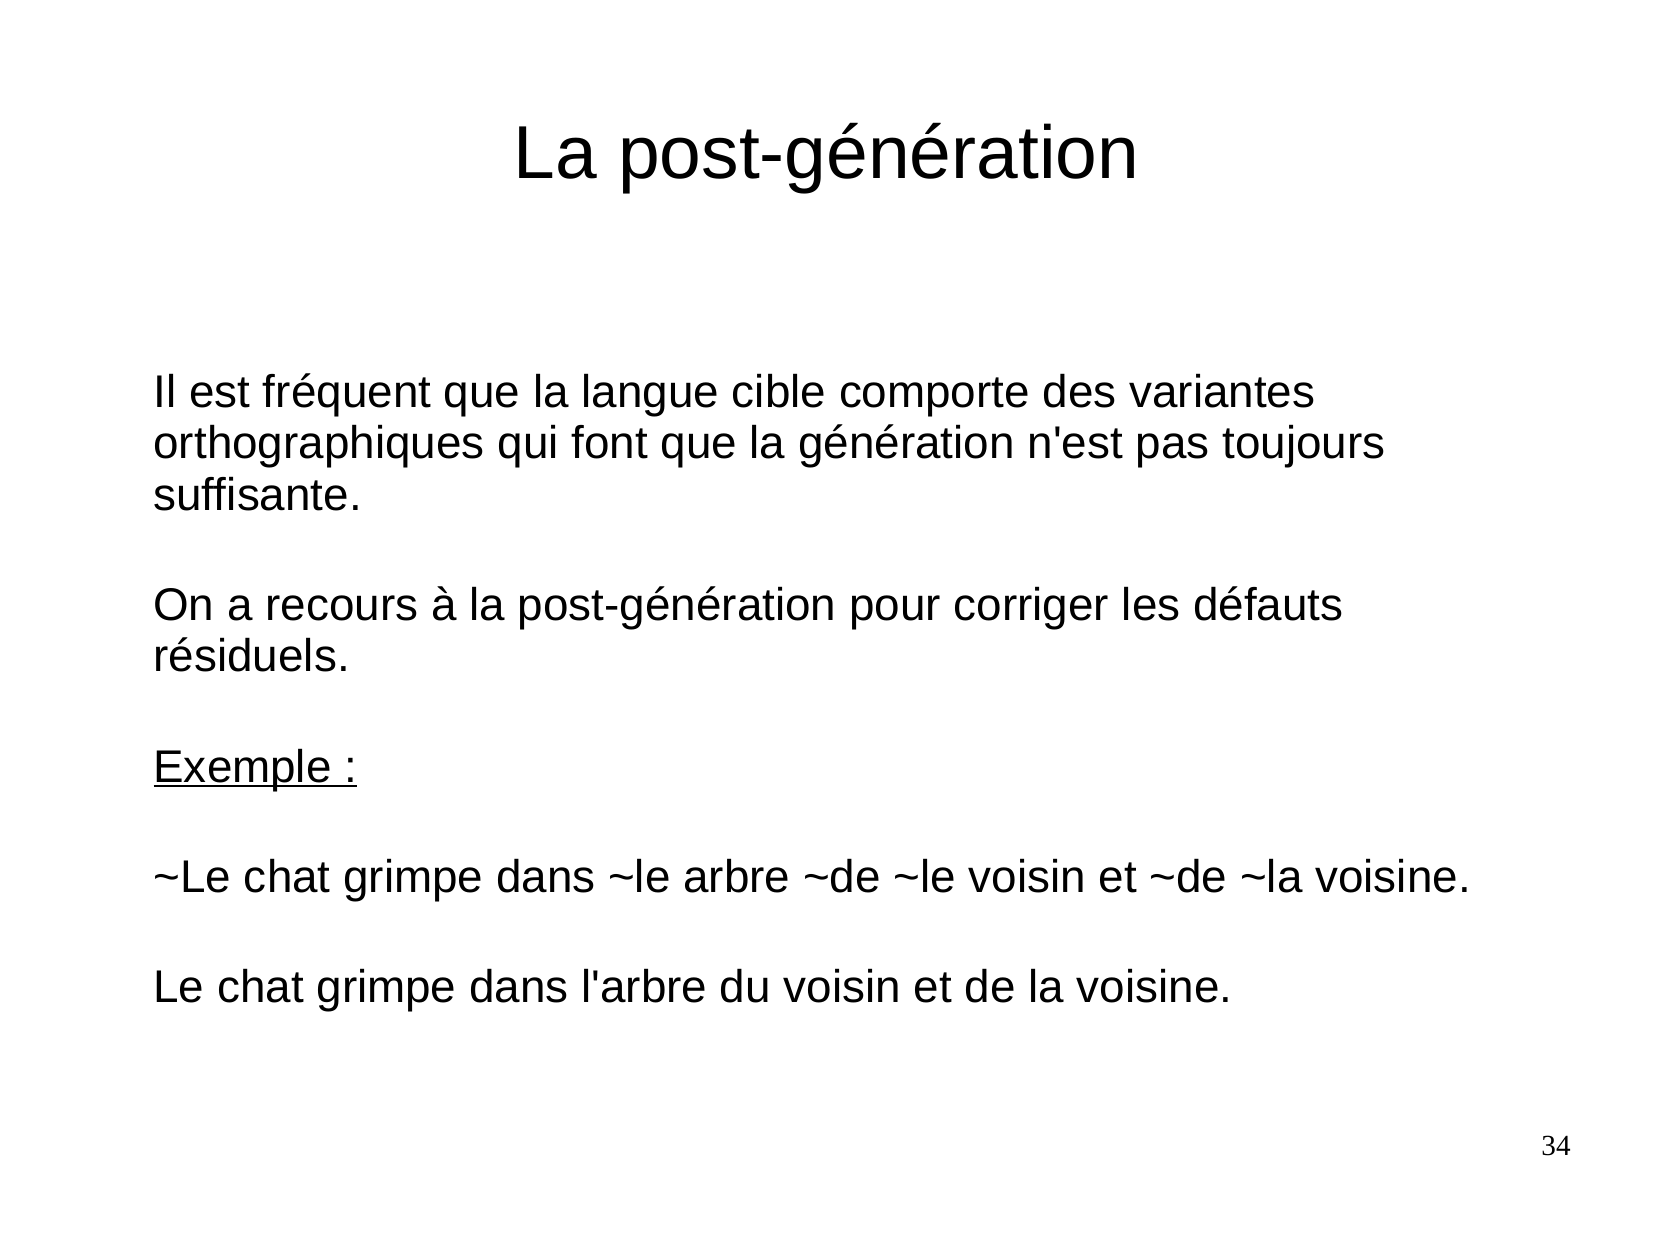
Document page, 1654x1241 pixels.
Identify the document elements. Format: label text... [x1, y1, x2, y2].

list Il est fréquent que la langue cible comporte des variantes orthographiques qui font que la génération n'est pas toujours suffisante. On a recours à la post-génération pour corriger les défauts résiduels. Exemple : ~Le chat grimpe dans ~le arbre ~de ~le voisin et ~de ~la voisine. Le chat grimpe dans l'arbre du voisin et de la voisine. [82, 366, 1548, 1123]
title La post-génération [82, 49, 1571, 257]
